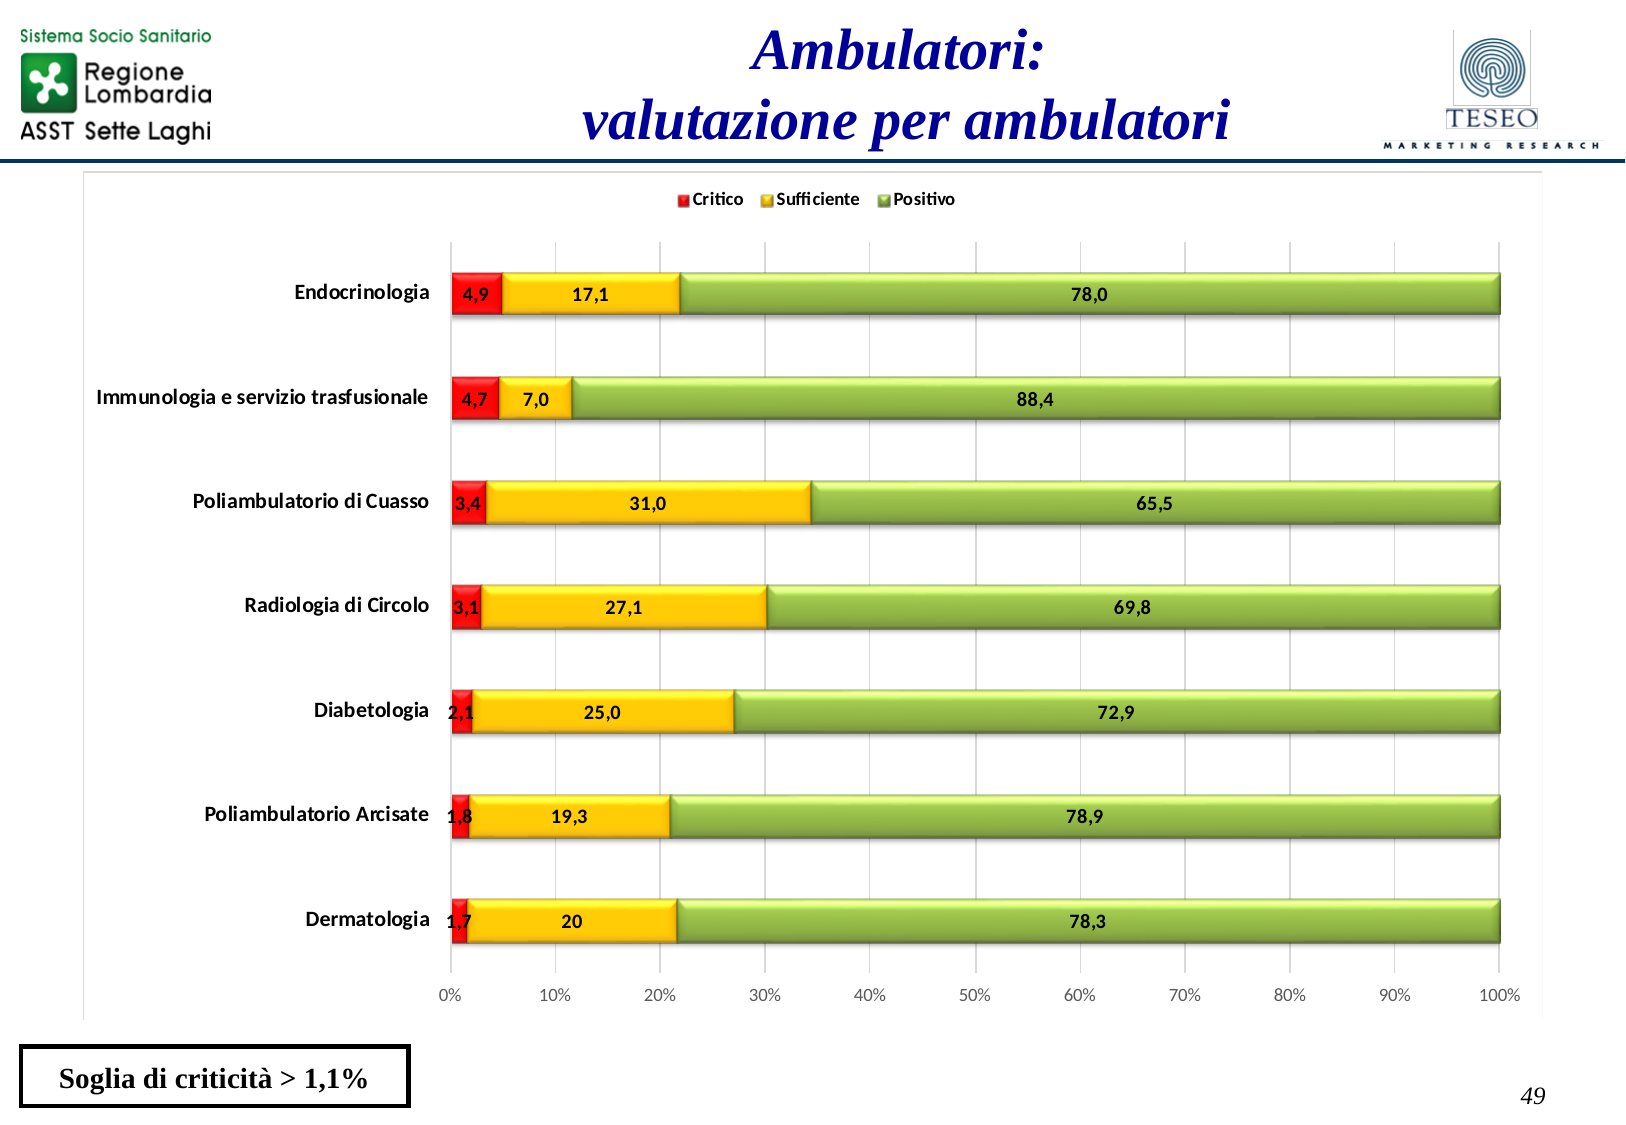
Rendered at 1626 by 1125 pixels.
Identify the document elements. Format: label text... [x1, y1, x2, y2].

picture [21, 26, 211, 148]
picture [1381, 30, 1604, 149]
picture [82, 171, 1543, 1020]
text_box Ambulatori: valutazione per ambulatori [363, 18, 1451, 144]
text_box Soglia di criticità > 1,1% [21, 1046, 409, 1106]
